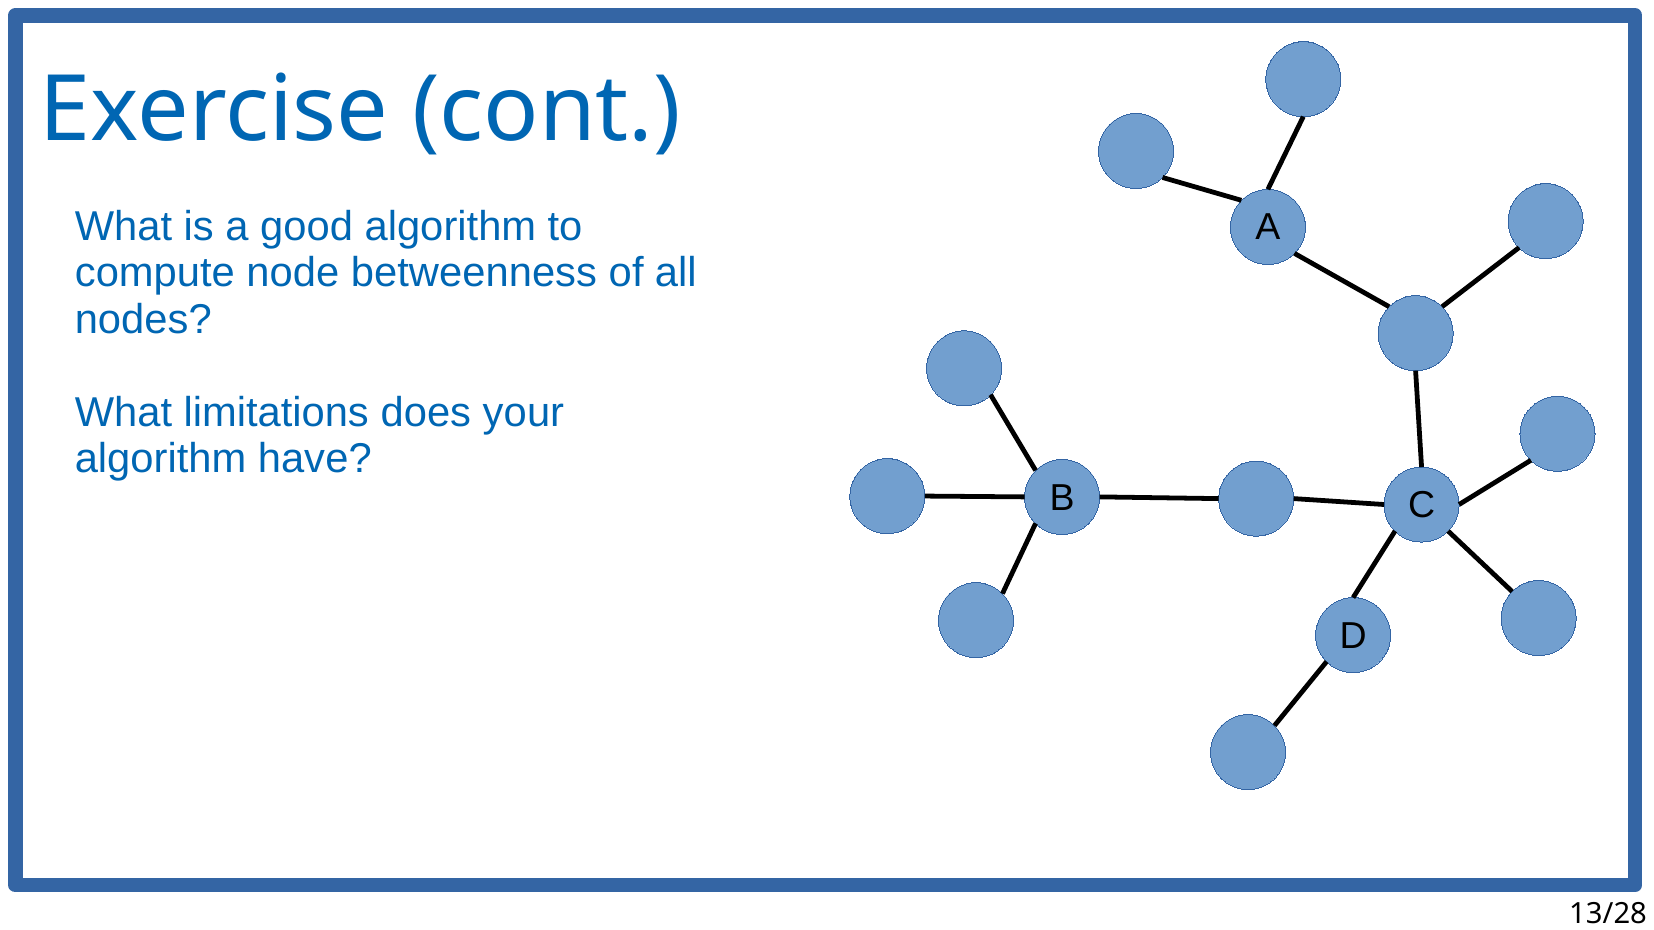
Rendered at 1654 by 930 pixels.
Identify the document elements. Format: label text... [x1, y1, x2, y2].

text_box A [1230, 189, 1306, 265]
text_box [938, 582, 1014, 658]
text_box [1378, 295, 1454, 371]
text_box [1265, 41, 1341, 117]
text_box D [1315, 597, 1391, 673]
text_box What is a good algorithm to compute node betweenness of all nodes? What limitations does your algorithm have? [60, 194, 742, 489]
text_box [1501, 580, 1577, 656]
text_box [1210, 714, 1286, 790]
text_box [1508, 183, 1584, 259]
text_box [926, 330, 1002, 406]
text_box [849, 458, 925, 534]
text_box [1519, 396, 1596, 472]
text_box C [1384, 467, 1459, 543]
title Exercise (cont.) [30, 23, 691, 235]
text_box [1098, 113, 1174, 189]
title Exercise (cont.) [30, 0, 691, 8]
text_box B [1024, 459, 1100, 535]
text_box [1218, 461, 1294, 537]
